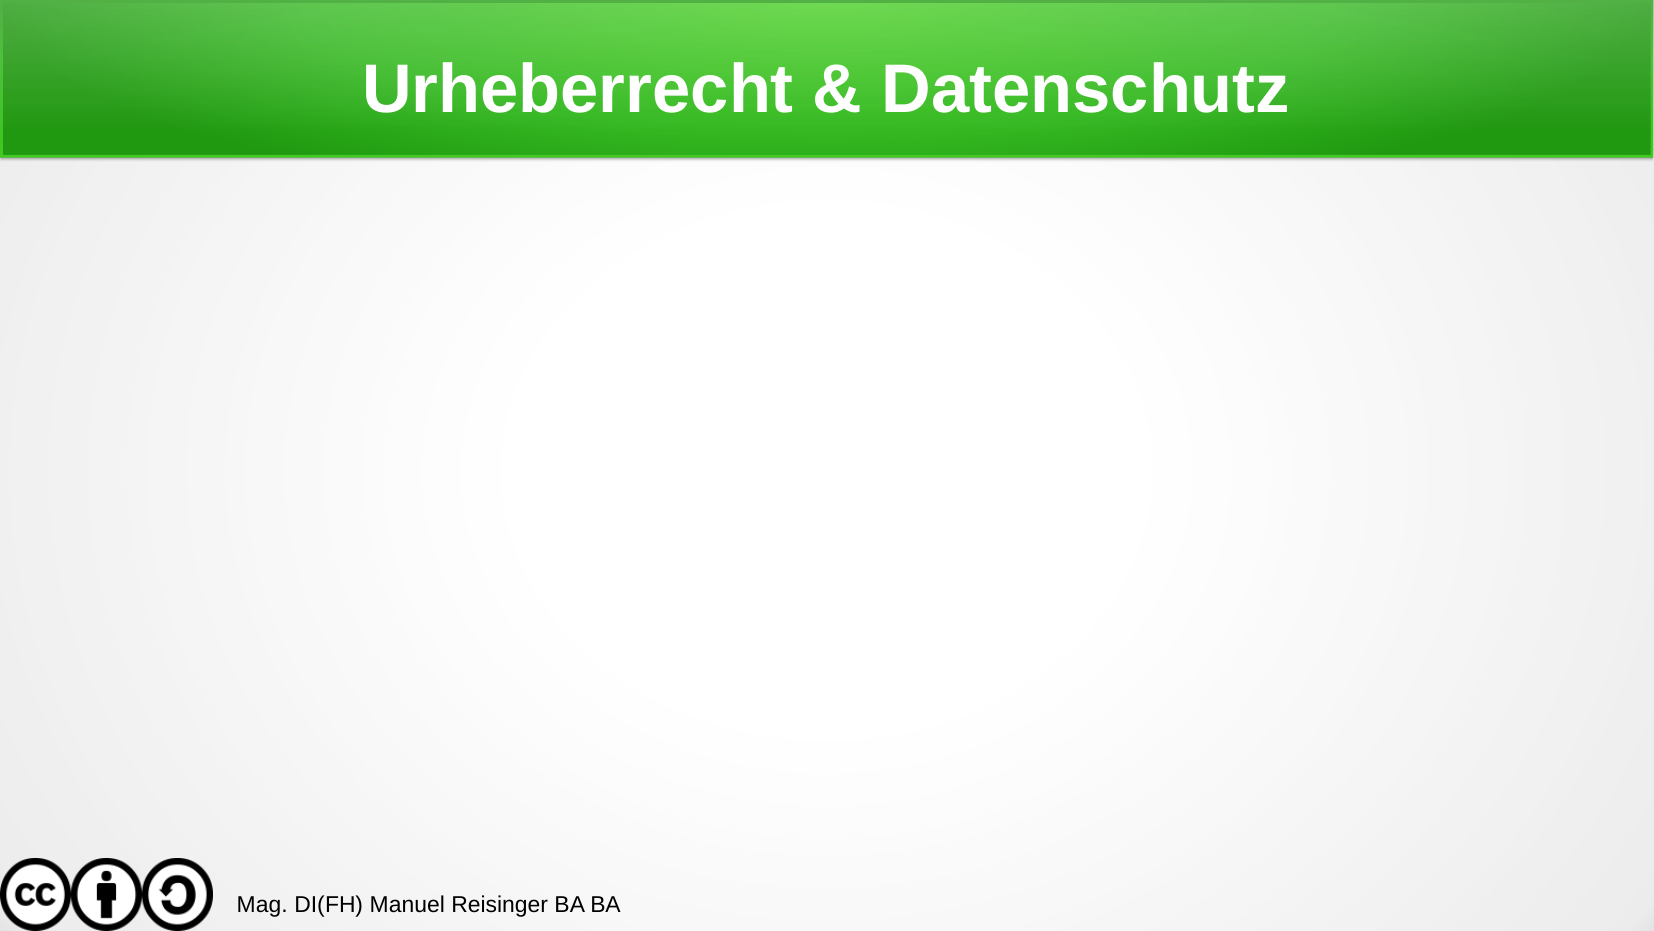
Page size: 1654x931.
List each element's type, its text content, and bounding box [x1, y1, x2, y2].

title Urheberrecht & Datenschutz [82, 35, 1571, 142]
picture [0, 858, 213, 931]
